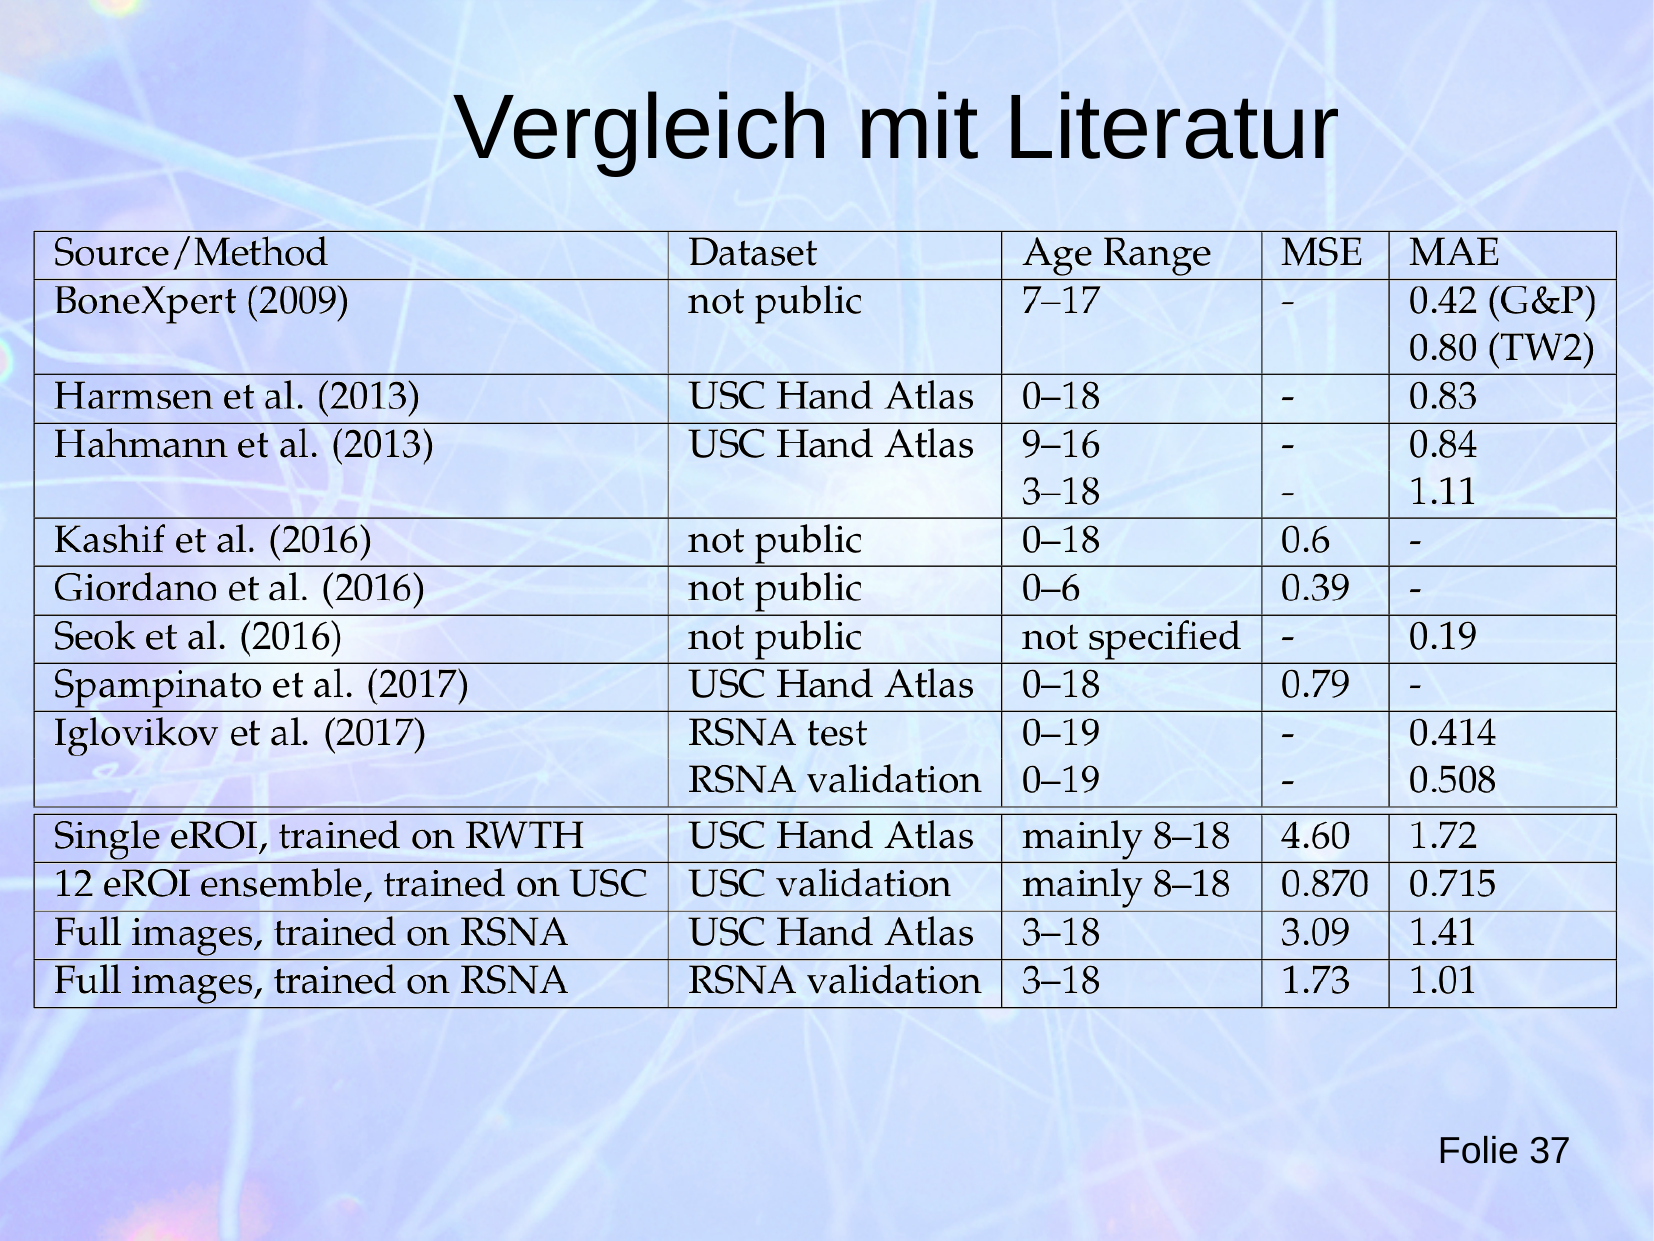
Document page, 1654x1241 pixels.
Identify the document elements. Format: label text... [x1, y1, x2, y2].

title Vergleich mit Literatur [236, 23, 1560, 217]
picture [0, 0, 1654, 1241]
